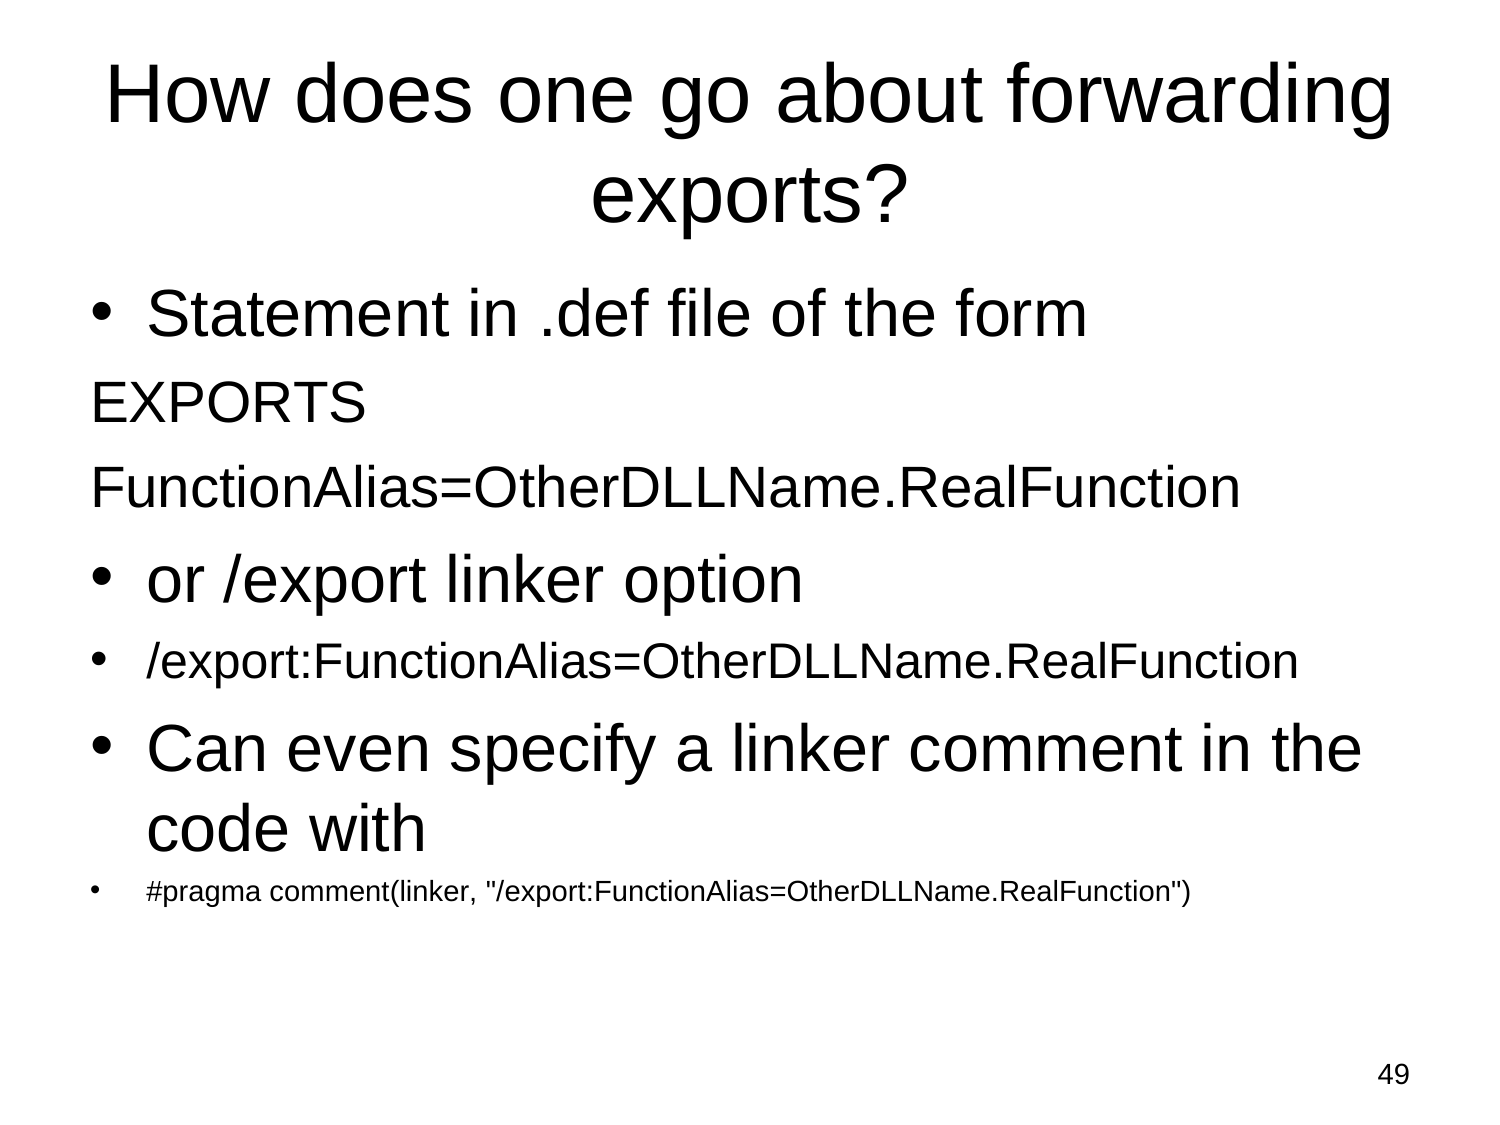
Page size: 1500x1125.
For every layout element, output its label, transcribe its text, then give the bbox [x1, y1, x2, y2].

text_box <number> [1074, 1042, 1426, 1103]
list Statement in .def file of the form EXPORTS FunctionAlias=OtherDLLName.RealFunction or /export linker option /export:FunctionAlias=OtherDLLName.RealFunction Can even specify a linker comment in the code with #pragma comment(linker, "/export:FunctionAlias=OtherDLLName.RealFunction") [75, 262, 1426, 1006]
title How does one go about forwarding exports? [75, 31, 1426, 247]
